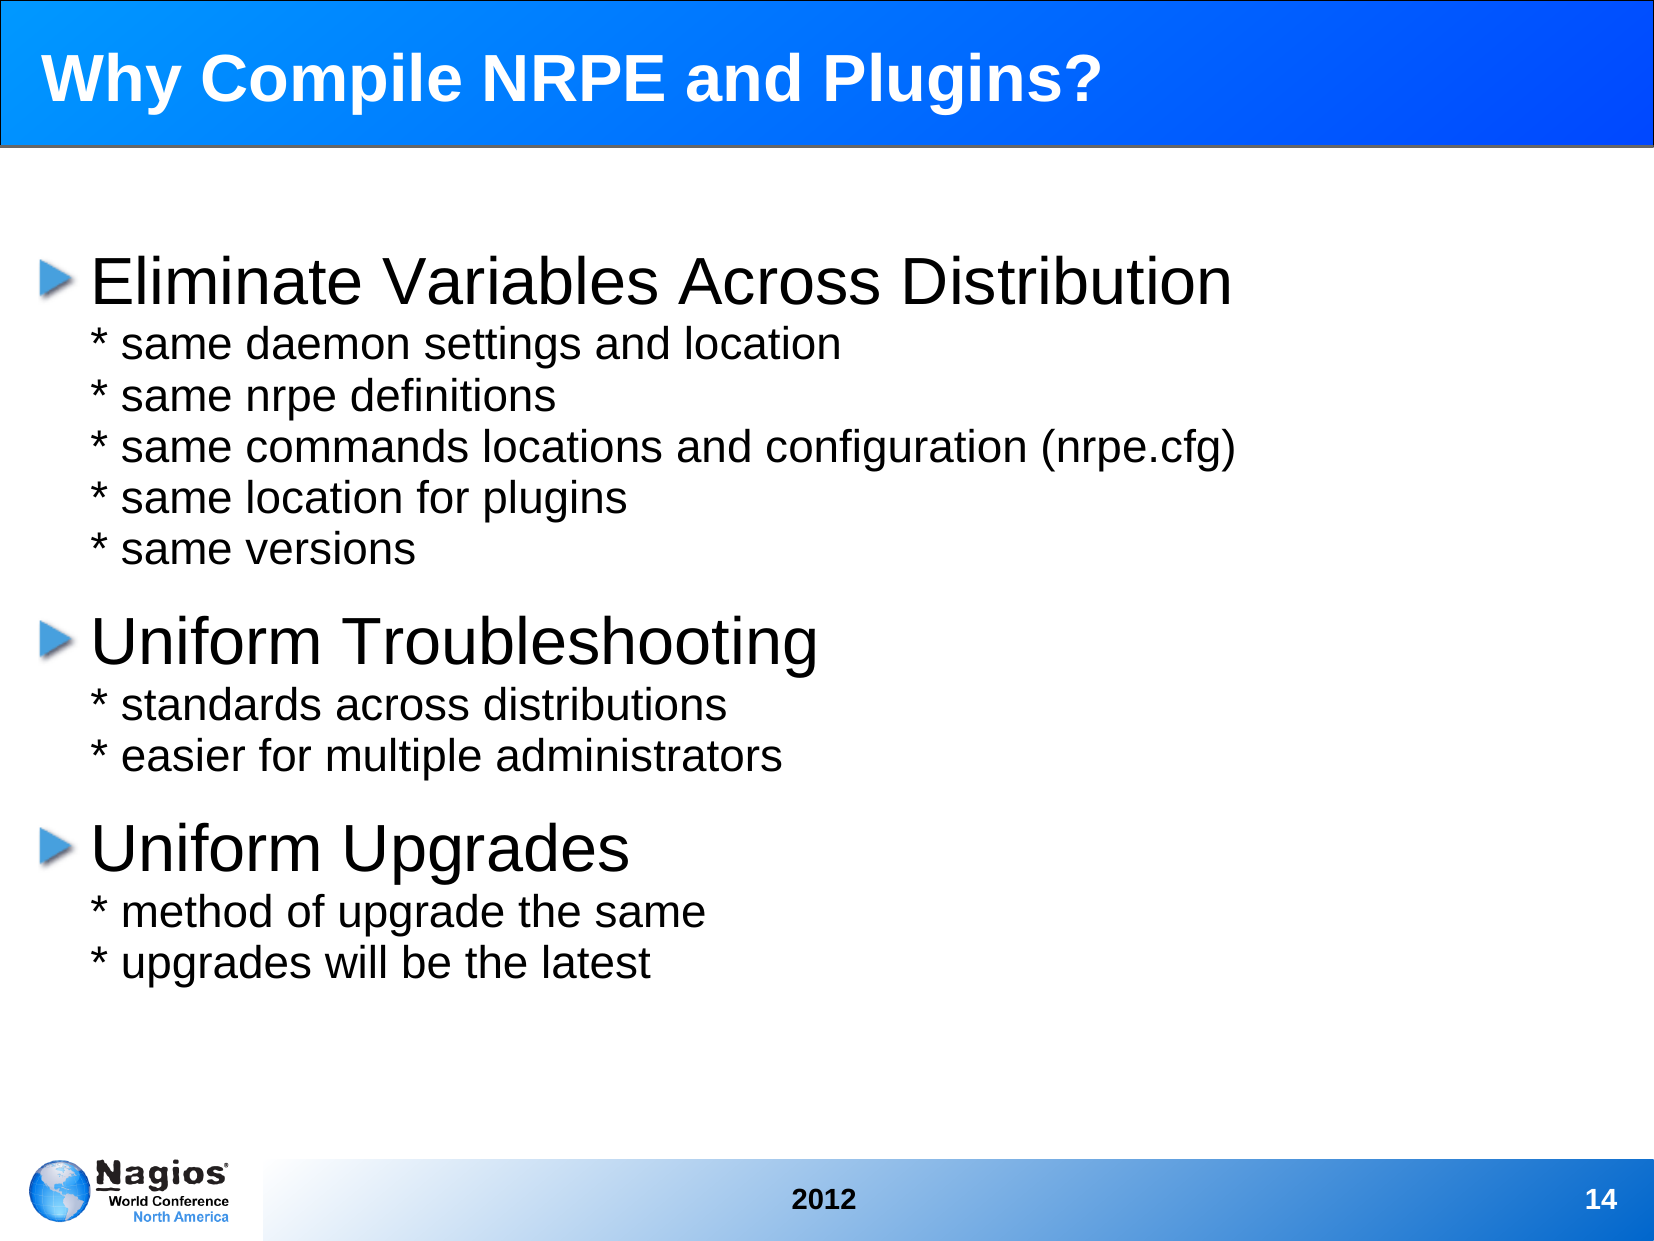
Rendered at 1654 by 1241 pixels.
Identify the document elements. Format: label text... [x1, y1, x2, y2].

title Why Compile NRPE and Plugins? [41, 29, 1248, 127]
list Eliminate Variables Across Distribution * same daemon settings and location * same nrpe definitions * same commands locations and configuration (nrpe.cfg) * same location for plugins * same versions Uniform Troubleshooting * standards across distributions * easier for multiple administrators Uniform Upgrades * method of upgrade the same * upgrades will be the latest [19, 243, 1654, 1194]
picture [29, 1194, 229, 1235]
